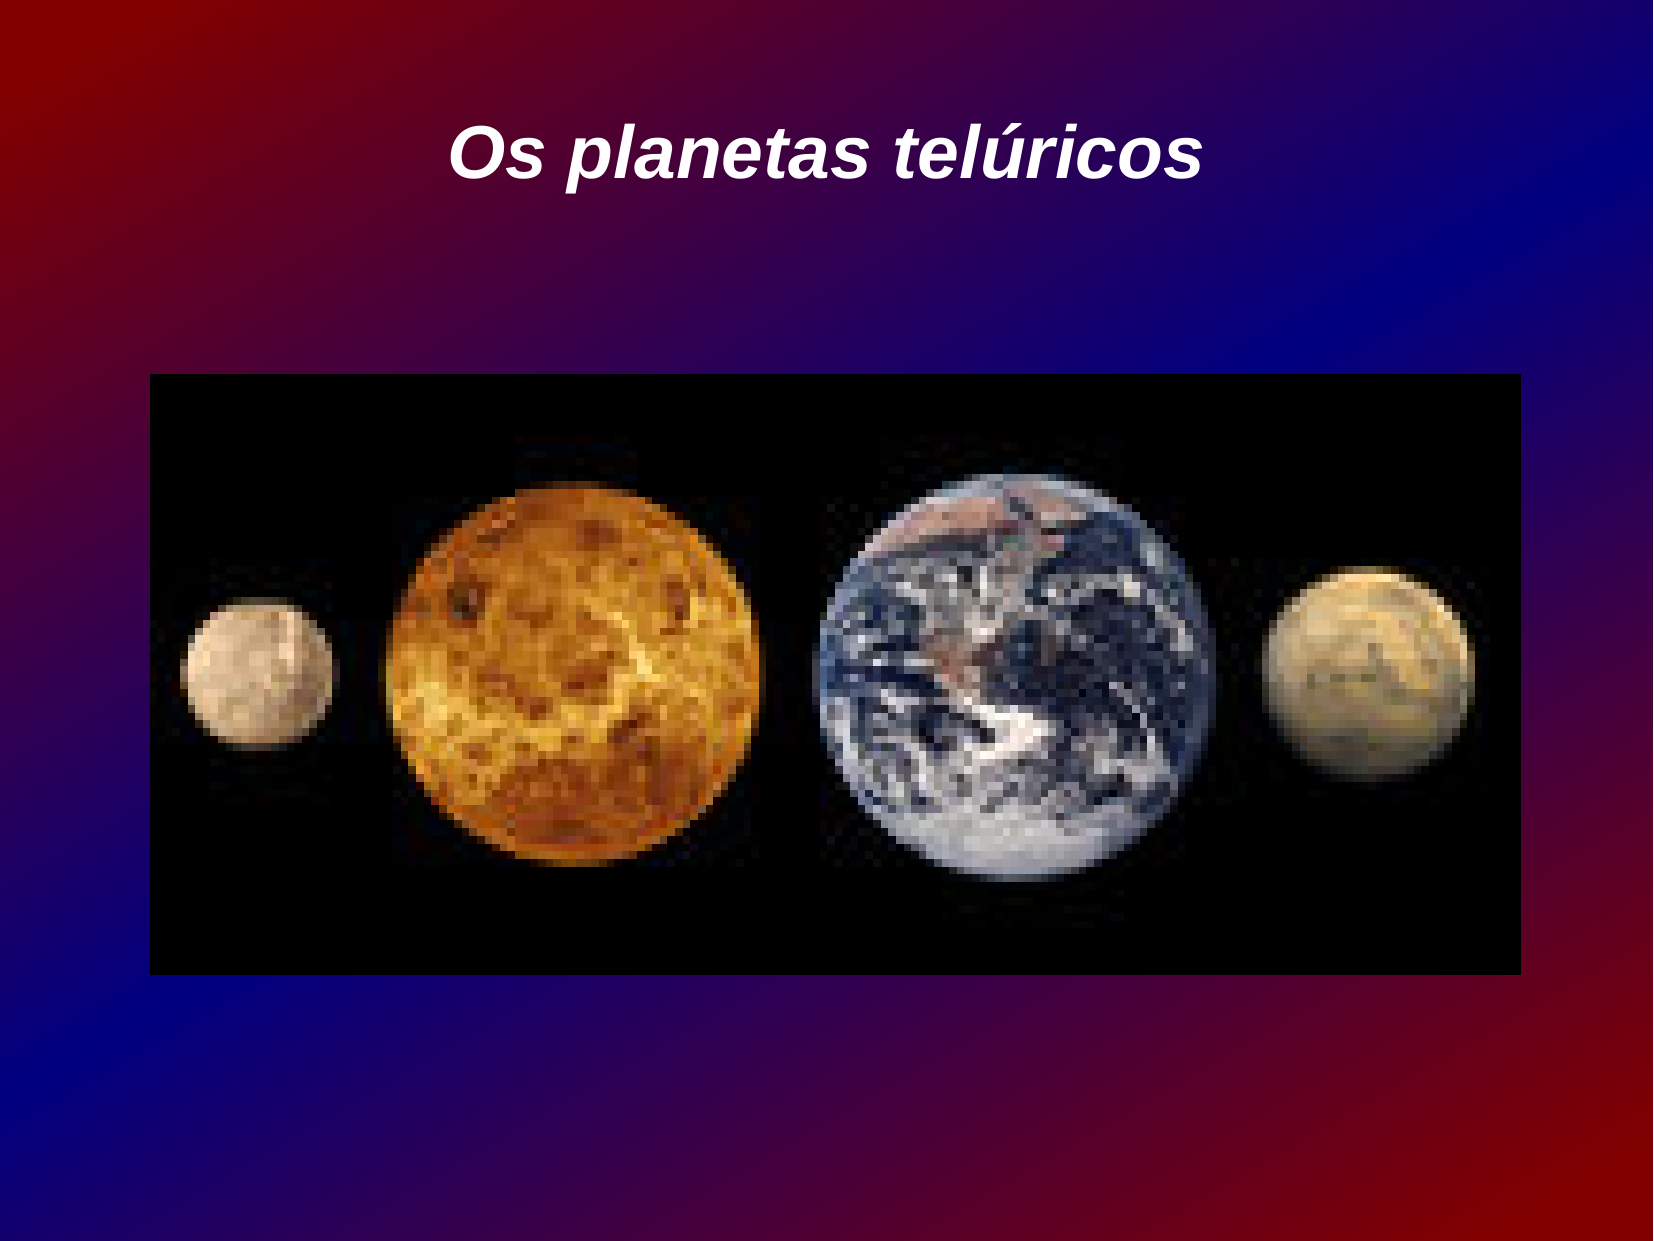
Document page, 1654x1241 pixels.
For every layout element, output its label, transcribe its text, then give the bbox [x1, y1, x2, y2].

picture [150, 374, 1521, 976]
title Os planetas telúricos [82, 49, 1571, 257]
